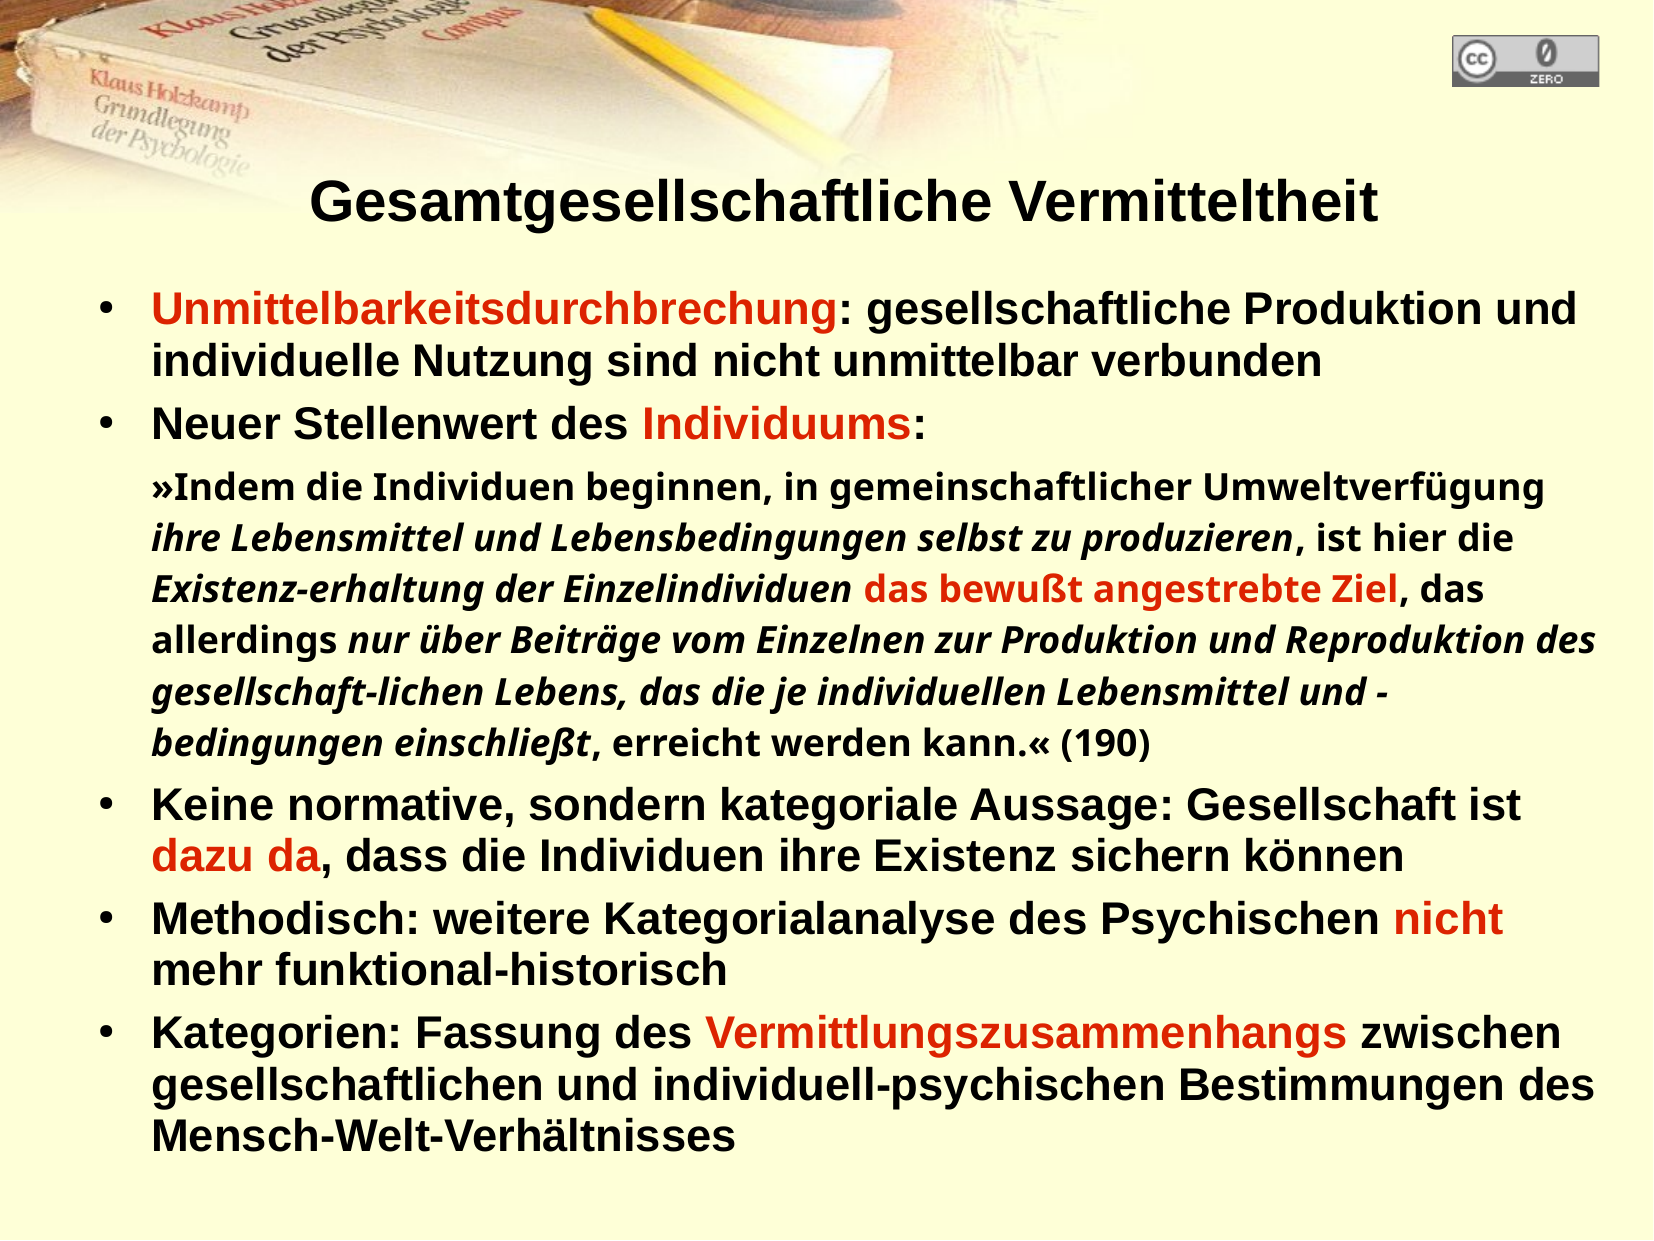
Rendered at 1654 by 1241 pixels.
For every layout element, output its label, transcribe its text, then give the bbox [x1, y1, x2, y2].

picture [0, 0, 1156, 213]
title Gesamtgesellschaftliche Vermitteltheit [82, 124, 1607, 278]
picture [1452, 35, 1600, 87]
list Unmittelbarkeitsdurchbrechung: gesellschaftliche Produktion und individuelle Nutzung sind nicht unmittelbar verbunden Neuer Stellenwert des Individuums: »Indem die Individuen beginnen, in gemeinschaftlicher Umweltverfügung ihre Lebensmittel und Lebensbedingungen selbst zu produzieren, ist hier die Existenz-erhaltung der Einzelindividuen das bewußt angestrebte Ziel, das allerdings nur über Beiträge vom Einzelnen zur Produktion und Reproduktion des gesellschaft-lichen Lebens, das die je individuellen Lebensmittel und -bedingungen einschließt, erreicht werden kann.« (190) Keine normative, sondern kategoriale Aussage: Gesellschaft ist dazu da, dass die Individuen ihre Existenz sichern können Methodisch: weitere Kategorialanalyse des Psychischen nicht mehr funktional-historisch Kategorien: Fassung des Vermittlungszusammenhangs zwischen gesellschaftlichen und individuell-psychischen Bestimmungen des Mensch-Welt-Verhältnisses [80, 283, 1607, 1176]
